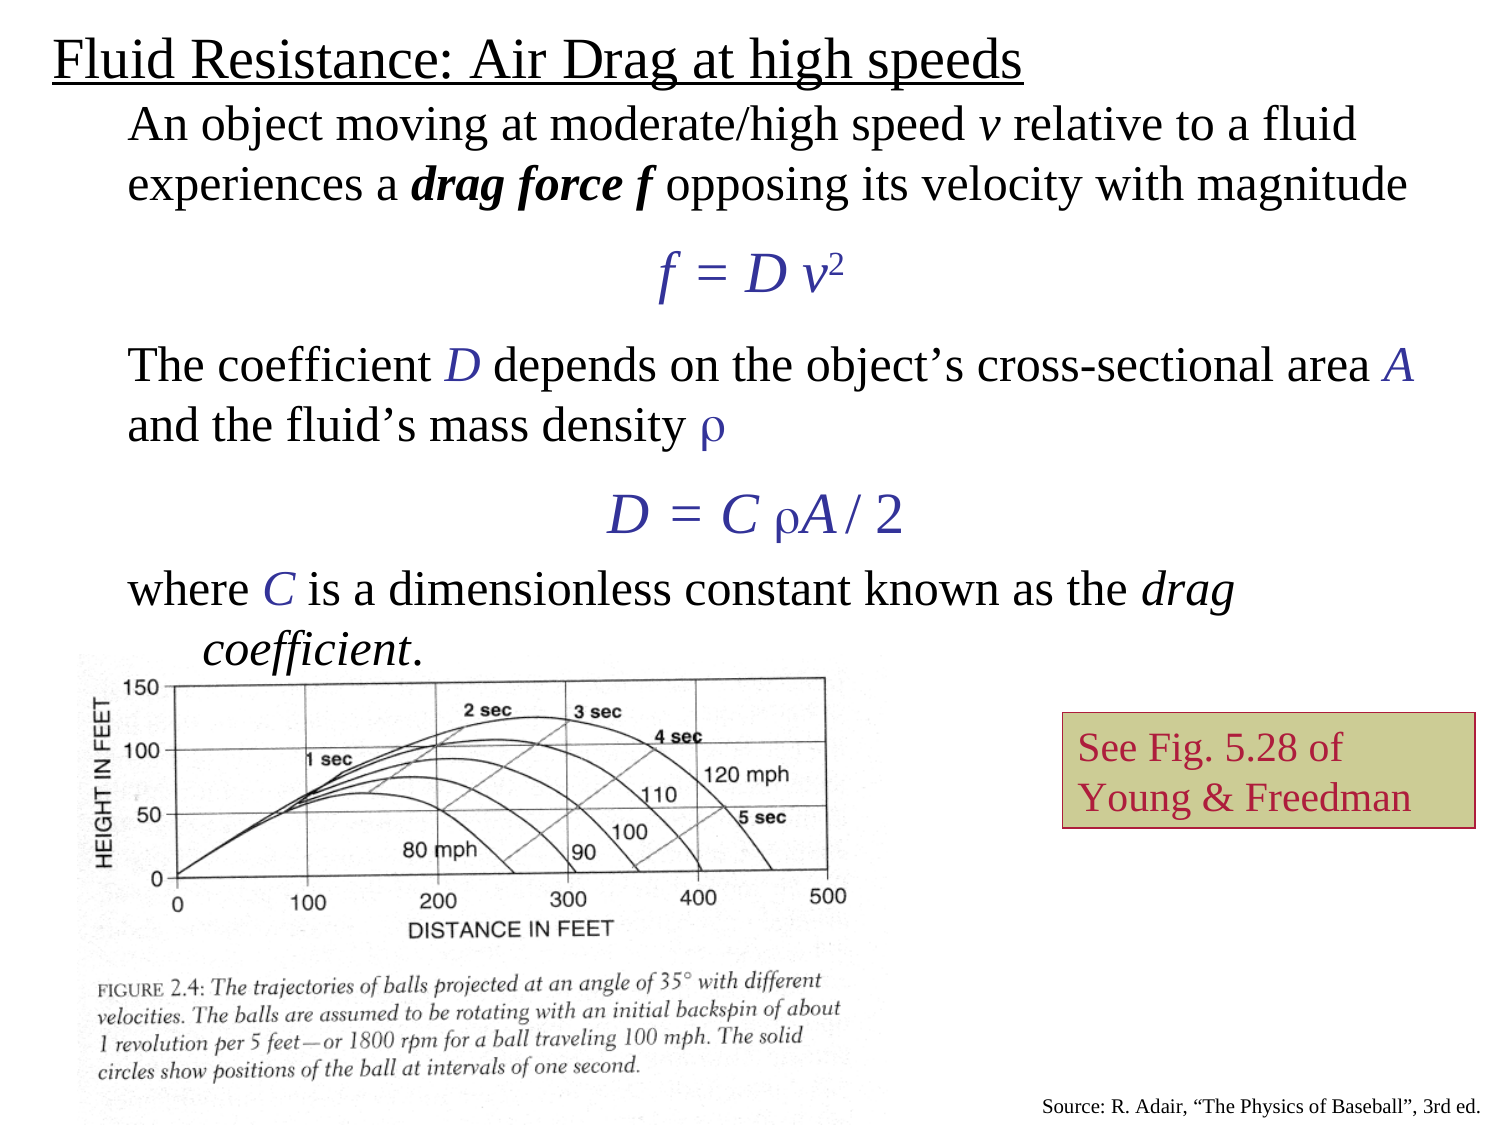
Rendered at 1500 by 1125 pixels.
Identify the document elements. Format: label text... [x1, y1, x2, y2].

text_box Source: R. Adair, “The Physics of Baseball”, 3rd ed. [1027, 1084, 1500, 1125]
picture [77, 683, 888, 1125]
text_box Fluid Resistance: Air Drag at high speeds An object moving at moderate/high speed v relative to a fluid experiences a drag force f opposing its velocity with magnitude f = D v2 The coefficient D depends on the object’s cross-sectional area A and the fluid’s mass density ρ D = C ρA / 2 where C is a dimensionless constant known as the drag coefficient. [37, 12, 1476, 683]
text_box See Fig. 5.28 of Young & Freedman [1062, 712, 1476, 828]
